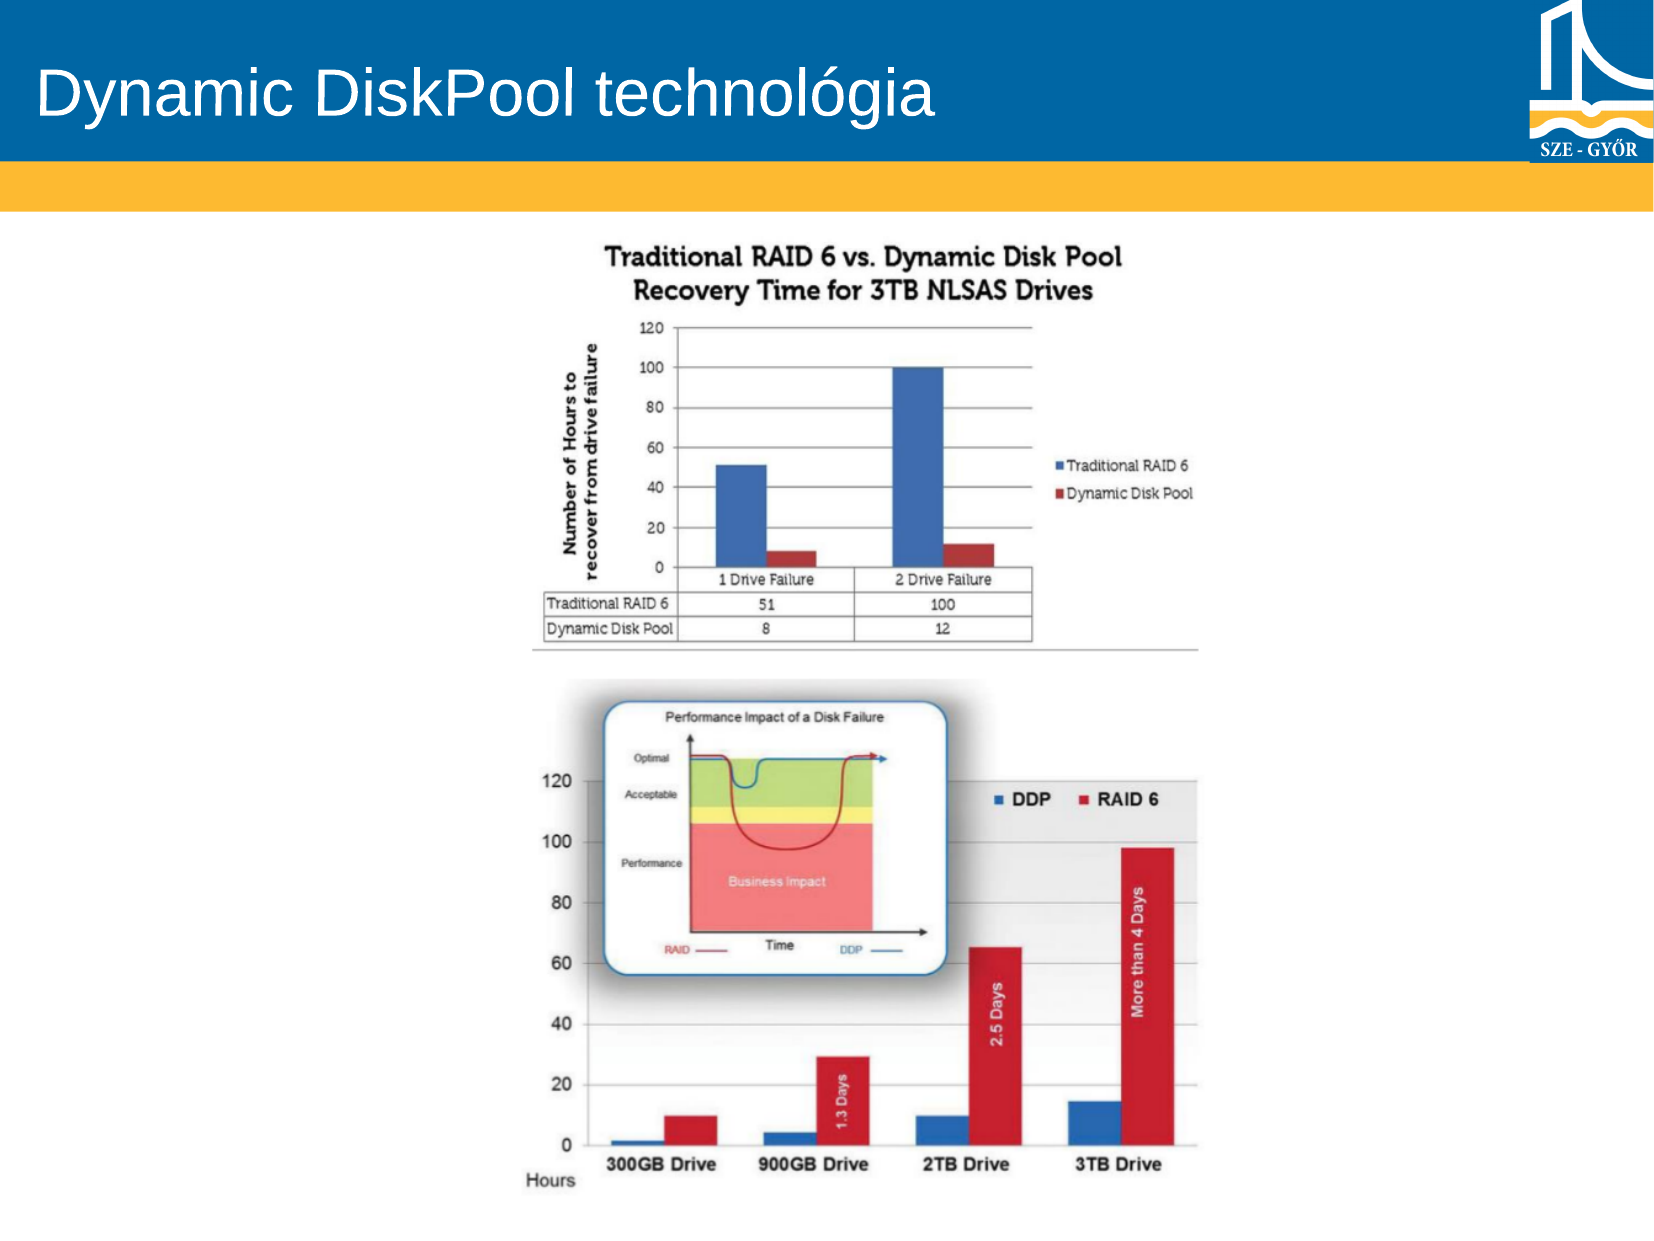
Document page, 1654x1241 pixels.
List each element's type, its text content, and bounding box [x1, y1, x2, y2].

text_box Dynamic DiskPool technológia [34, 48, 1524, 144]
picture [472, 236, 1264, 1203]
picture [1529, 0, 1654, 163]
